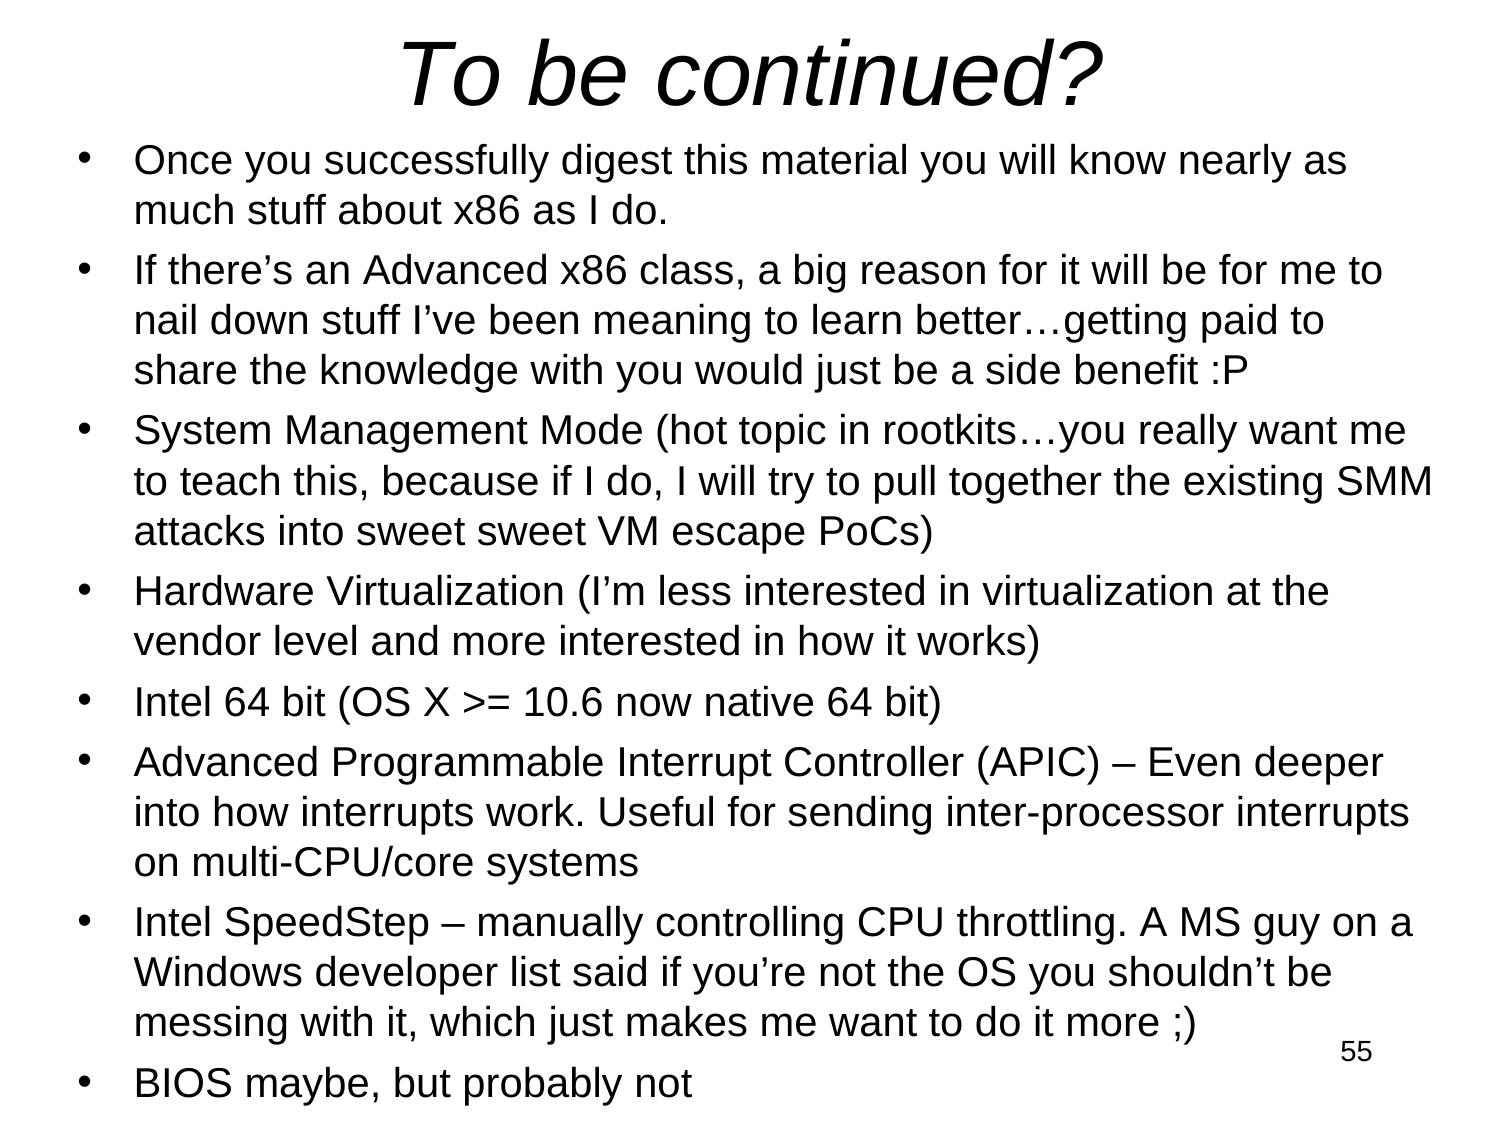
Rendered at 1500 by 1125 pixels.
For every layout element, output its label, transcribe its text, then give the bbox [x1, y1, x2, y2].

text_box <number> [1074, 1025, 1388, 1101]
list Once you successfully digest this material you will know nearly as much stuff about x86 as I do. If there’s an Advanced x86 class, a big reason for it will be for me to nail down stuff I’ve been meaning to learn better…getting paid to share the knowledge with you would just be a side benefit :P System Management Mode (hot topic in rootkits…you really want me to teach this, because if I do, I will try to pull together the existing SMM attacks into sweet sweet VM escape PoCs) Hardware Virtualization (I’m less interested in virtualization at the vendor level and more interested in how it works) Intel 64 bit (OS X >= 10.6 now native 64 bit) Advanced Programmable Interrupt Controller (APIC) – Even deeper into how interrupts work. Useful for sending inter-processor interrupts on multi-CPU/core systems Intel SpeedStep – manually controlling CPU throttling. A MS guy on a Windows developer list said if you’re not the OS you shouldn’t be messing with it, which just makes me want to do it more ;) BIOS maybe, but probably not [62, 125, 1450, 1114]
title To be continued? [112, 0, 1388, 125]
